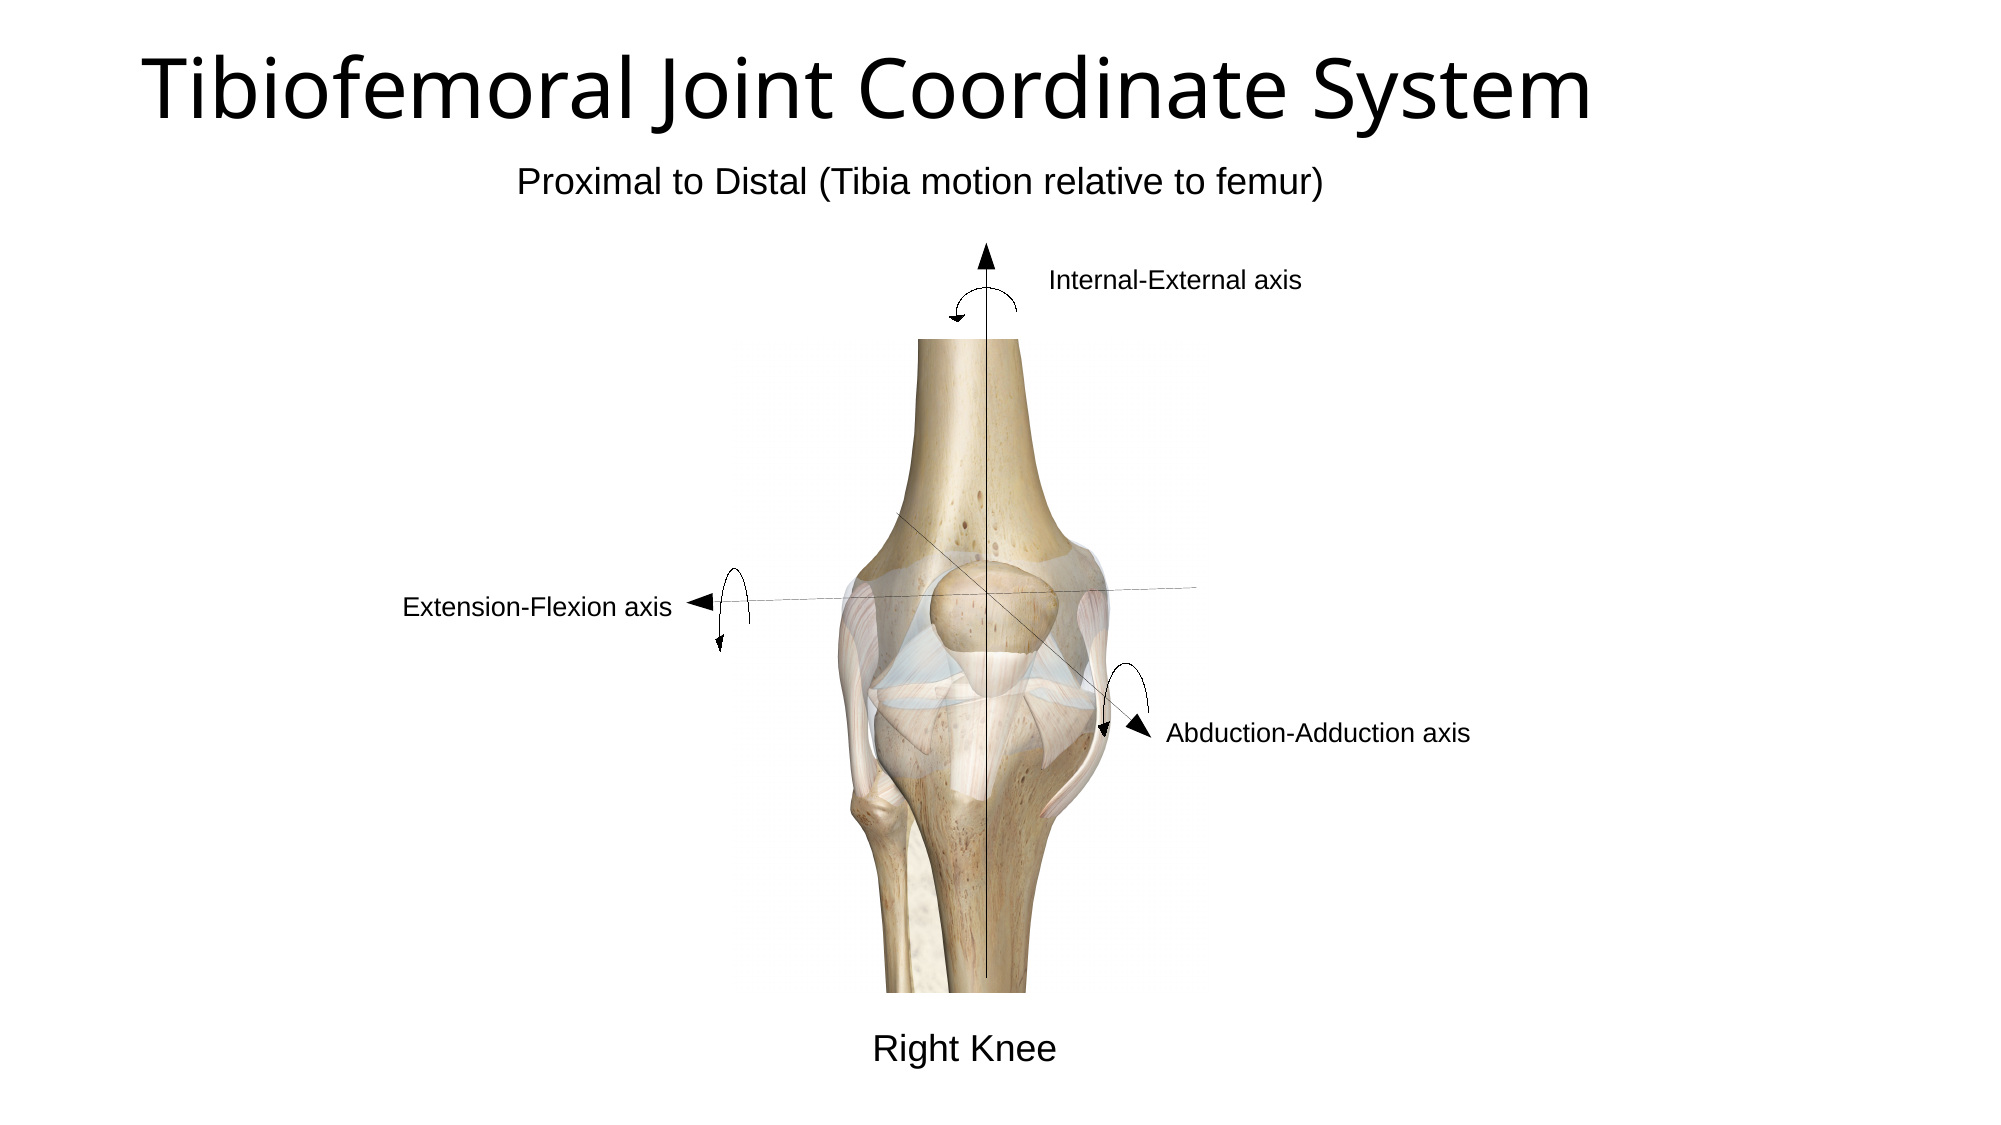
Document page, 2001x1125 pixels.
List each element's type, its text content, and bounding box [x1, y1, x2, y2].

text_box Proximal to Distal (Tibia motion relative to femur) [501, 153, 1351, 211]
picture [731, 569, 747, 601]
text_box [715, 568, 750, 652]
picture [987, 339, 1209, 735]
text_box Extension-Flexion axis [387, 584, 687, 631]
text_box Internal-External axis [1033, 257, 1317, 303]
text_box Right Knee [857, 1020, 1083, 1077]
text_box Abduction-Adduction axis [1151, 710, 1486, 756]
picture [731, 339, 986, 600]
picture [731, 594, 1209, 993]
text_box [949, 287, 1017, 322]
text_box [1098, 663, 1149, 737]
title Tibiofemoral Joint Coordinate System [126, 0, 1852, 200]
